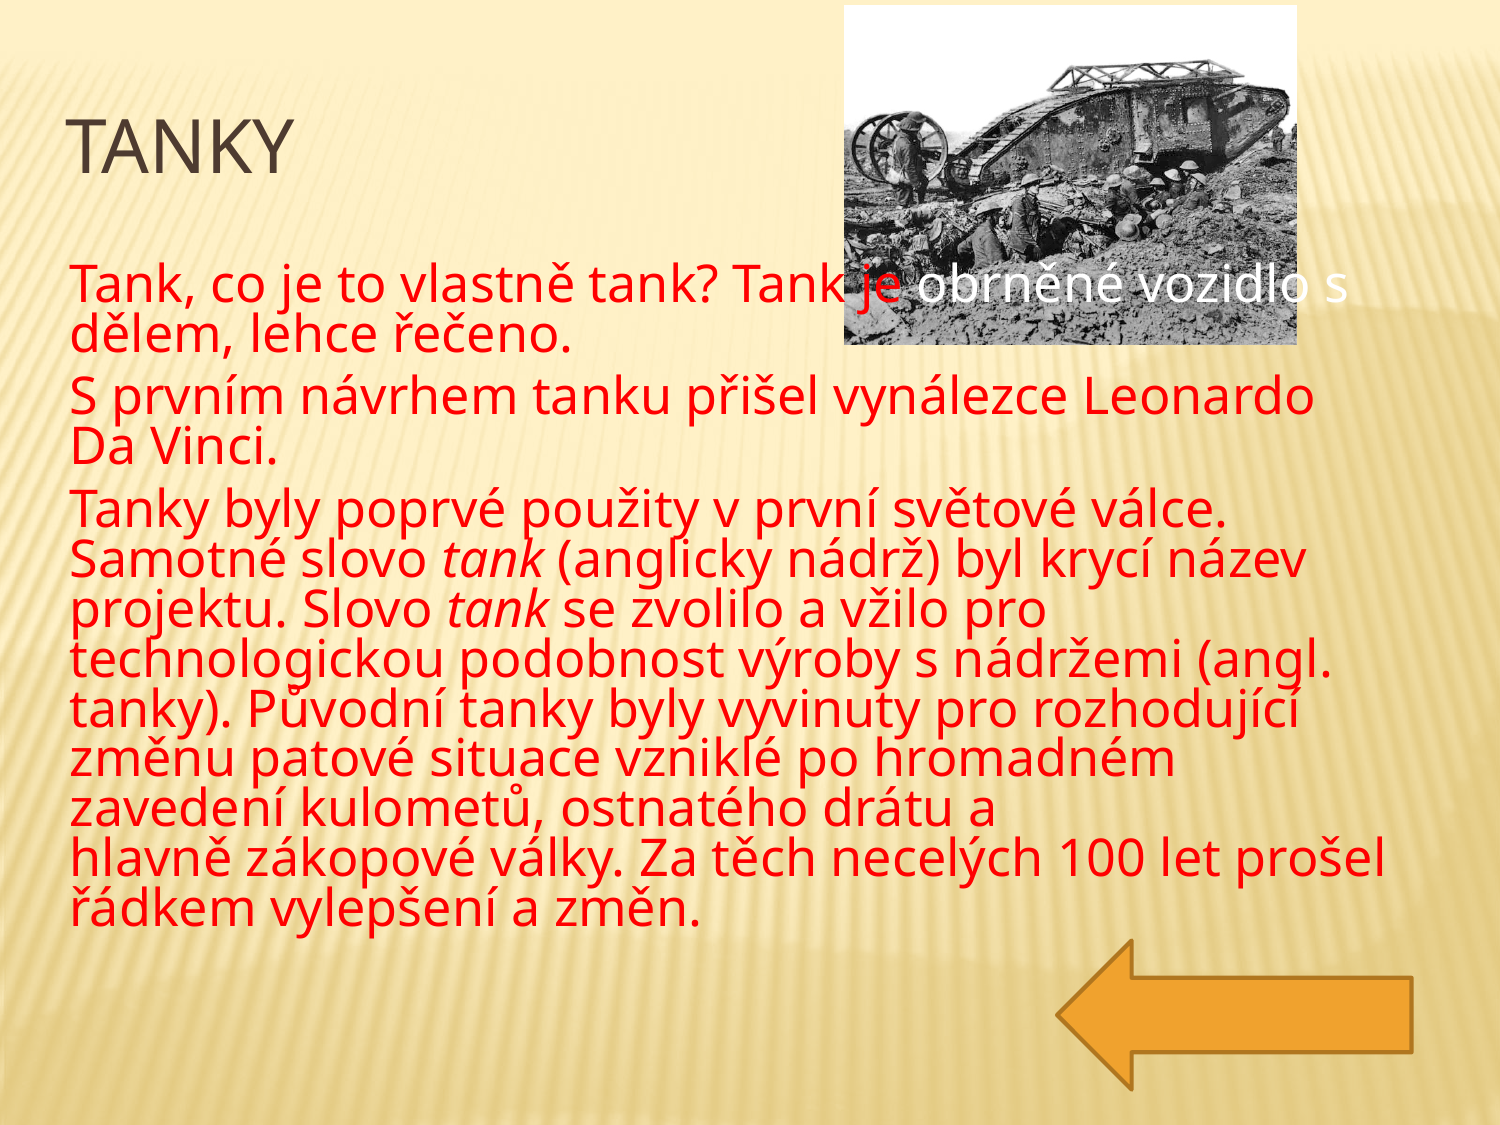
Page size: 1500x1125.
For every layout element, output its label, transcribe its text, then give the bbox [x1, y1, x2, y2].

text_box [1057, 940, 1412, 1090]
list Tank, co je to vlastně tank? Tank je obrněné vozidlo s dělem, lehce řečeno. S prvním návrhem tanku přišel vynálezce Leonardo Da Vinci. Tanky byly poprvé použity v první světové válce. Samotné slovo tank (anglicky nádrž) byl krycí název projektu. Slovo tank se zvolilo a vžilo pro technologickou podobnost výroby s nádržemi (angl. tanky). Původní tanky byly vyvinuty pro rozhodující změnu patové situace vzniklé po hromadném zavedení kulometů, ostnatého drátu a hlavně zákopové války. Za těch necelých 100 let prošel řádkem vylepšení a změn. [54, 255, 1405, 998]
picture [844, 213, 1297, 255]
picture [844, 5, 1297, 75]
title tanky [50, 75, 1476, 213]
